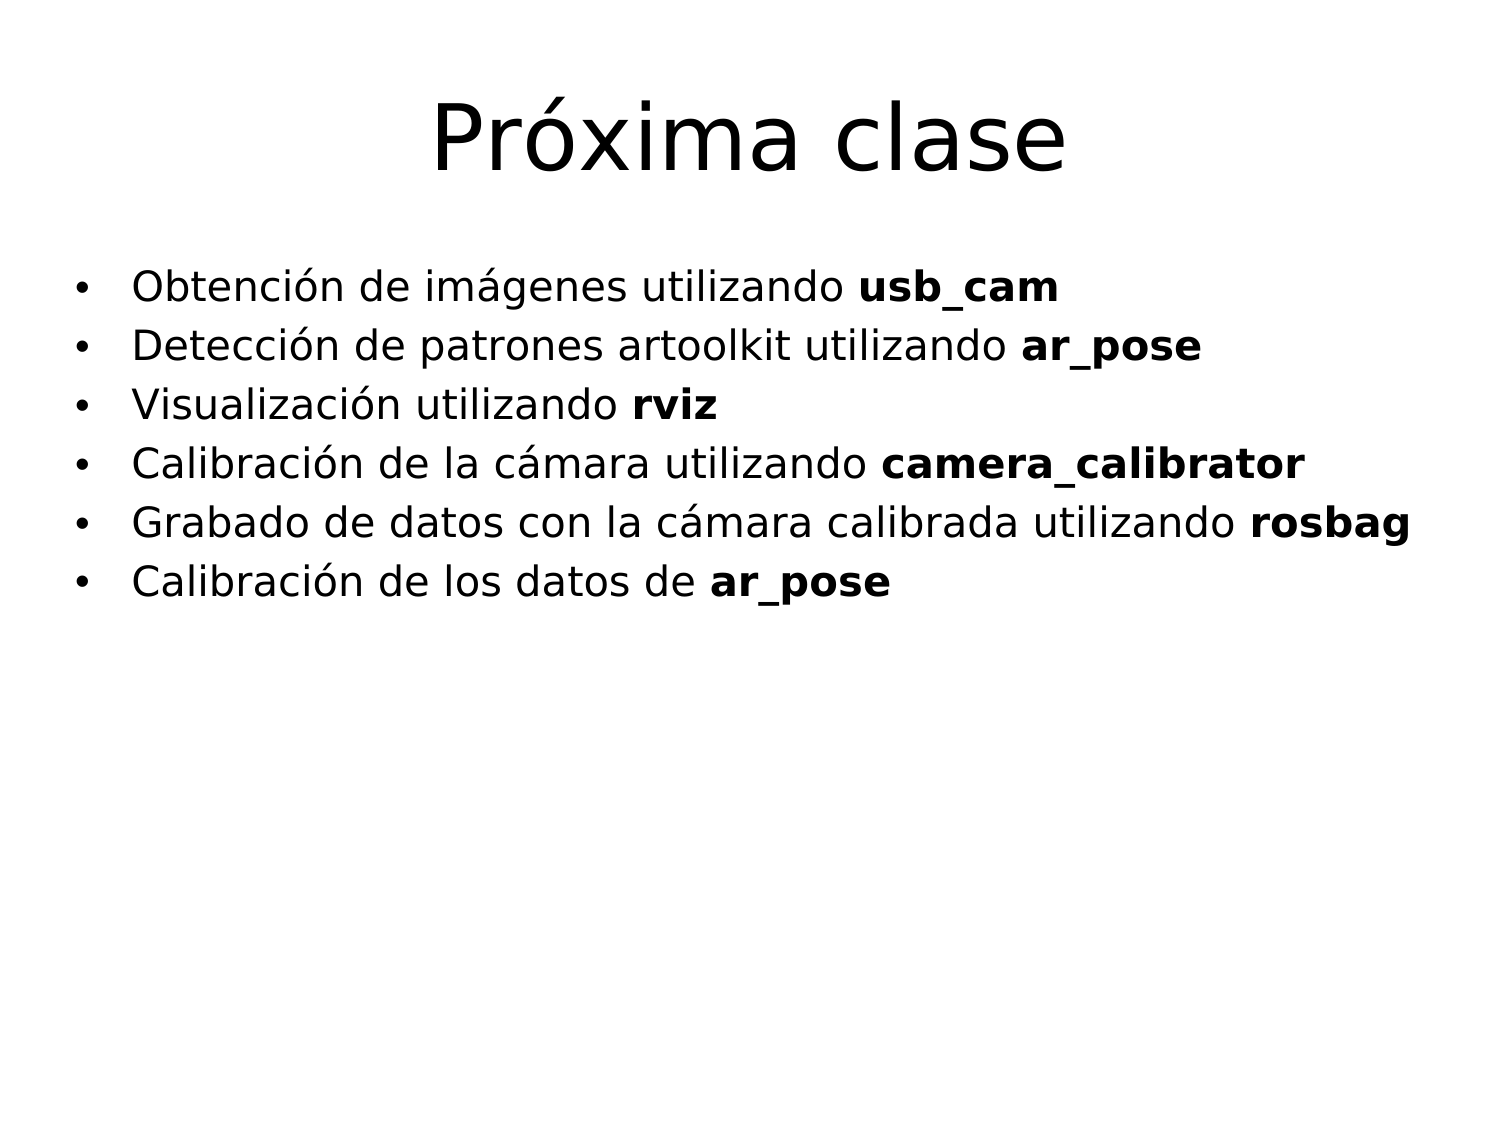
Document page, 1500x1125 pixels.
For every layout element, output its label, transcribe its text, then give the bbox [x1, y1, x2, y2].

title Próxima clase [75, 44, 1425, 233]
list Obtención de imágenes utilizando usb_cam Detección de patrones artoolkit utilizando ar_pose Visualización utilizando rviz Calibración de la cámara utilizando camera_calibrator Grabado de datos con la cámara calibrada utilizando rosbag Calibración de los datos de ar_pose [75, 263, 1425, 916]
